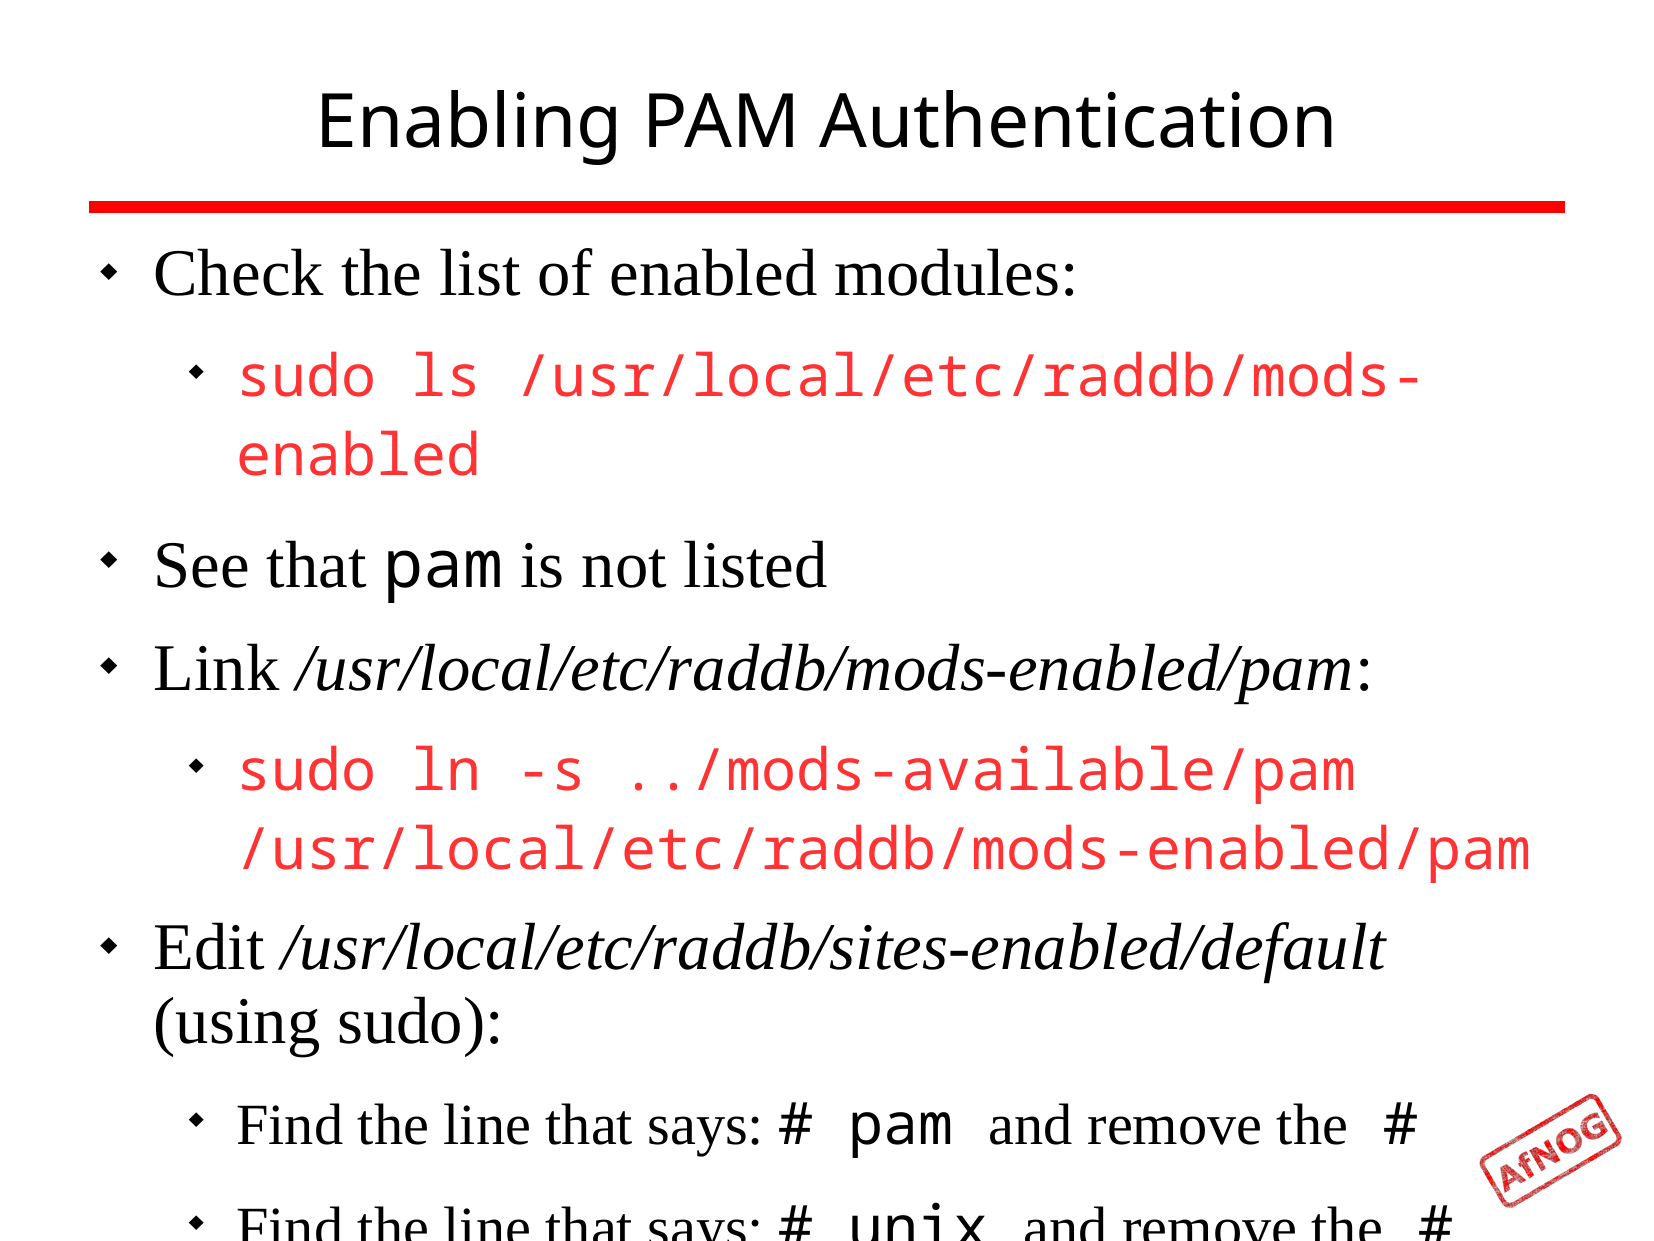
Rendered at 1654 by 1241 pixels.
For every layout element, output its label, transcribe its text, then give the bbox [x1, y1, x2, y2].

picture [1476, 1090, 1625, 1211]
list Check the list of enabled modules: sudo ls /usr/local/etc/raddb/mods-enabled See that pam is not listed Link /usr/local/etc/raddb/mods-enabled/pam: sudo ln -s ../mods-available/pam /usr/local/etc/raddb/mods-enabled/pam Edit /usr/local/etc/raddb/sites-enabled/default (using sudo): Find the line that says: # pam and remove the # Find the line that says: # unix and remove the # Not the one that just says “unix” without the hash! [82, 236, 1571, 1155]
title Enabling PAM Authentication [82, 29, 1571, 207]
